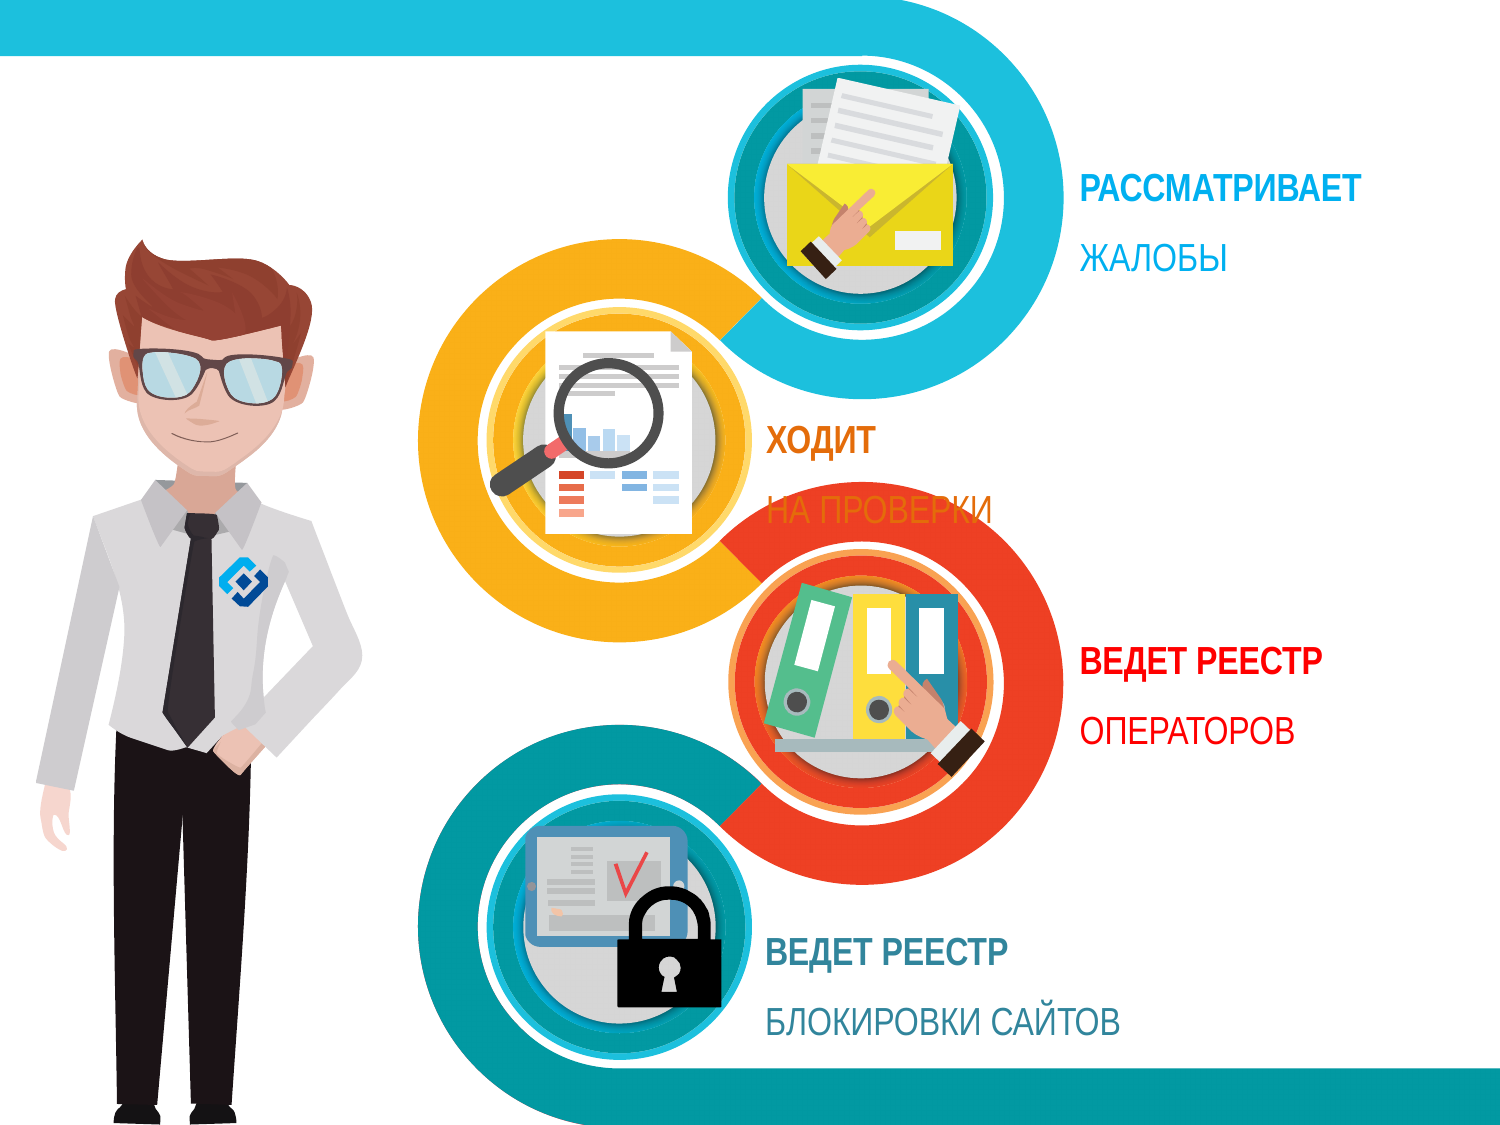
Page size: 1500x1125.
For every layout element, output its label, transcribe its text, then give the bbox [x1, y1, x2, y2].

text_box РАССМАТРИВАЕТ ЖАЛОБЫ [1065, 153, 1377, 308]
picture [0, 0, 1500, 1125]
text_box ВЕДЕТ РЕЕСТР БЛОКИРОВКИ САЙТОВ [750, 917, 1136, 1072]
text_box ВЕДЕТ РЕЕСТР ОПЕРАТОРОВ [1065, 626, 1347, 781]
text_box ХОДИТ НА ПРОВЕРКИ [751, 405, 1008, 560]
